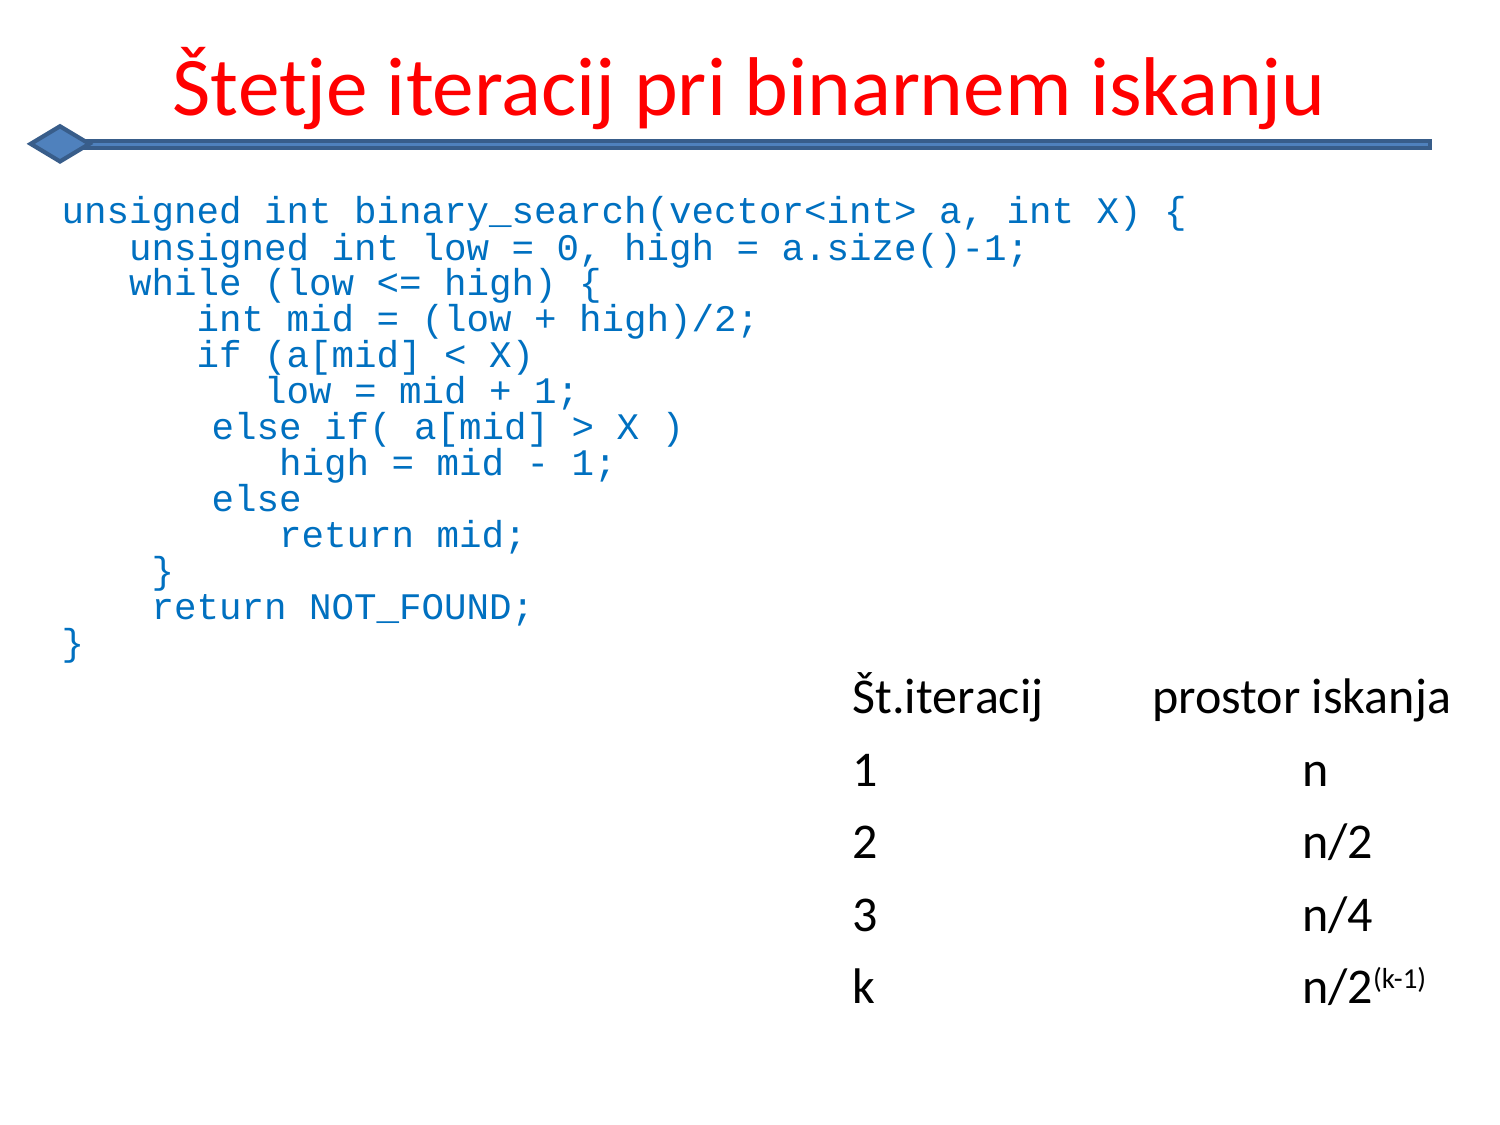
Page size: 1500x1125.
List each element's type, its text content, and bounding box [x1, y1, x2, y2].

title Štetje iteracij pri binarnem iskanju [75, 23, 1426, 141]
list Št.iteracij prostor iskanja 1 n 2 n/2 3 n/4 k n/2(k-1) [837, 656, 1500, 1094]
text_box unsigned int binary_search(vector<int> a, int X) { unsigned int low = 0, high = a.size()-1; while (low <= high) { int mid = (low + high)/2; if (a[mid] < X) low = mid + 1; else if( a[mid] > X ) high = mid - 1; else return mid; } return NOT_FOUND; } [46, 187, 1301, 716]
